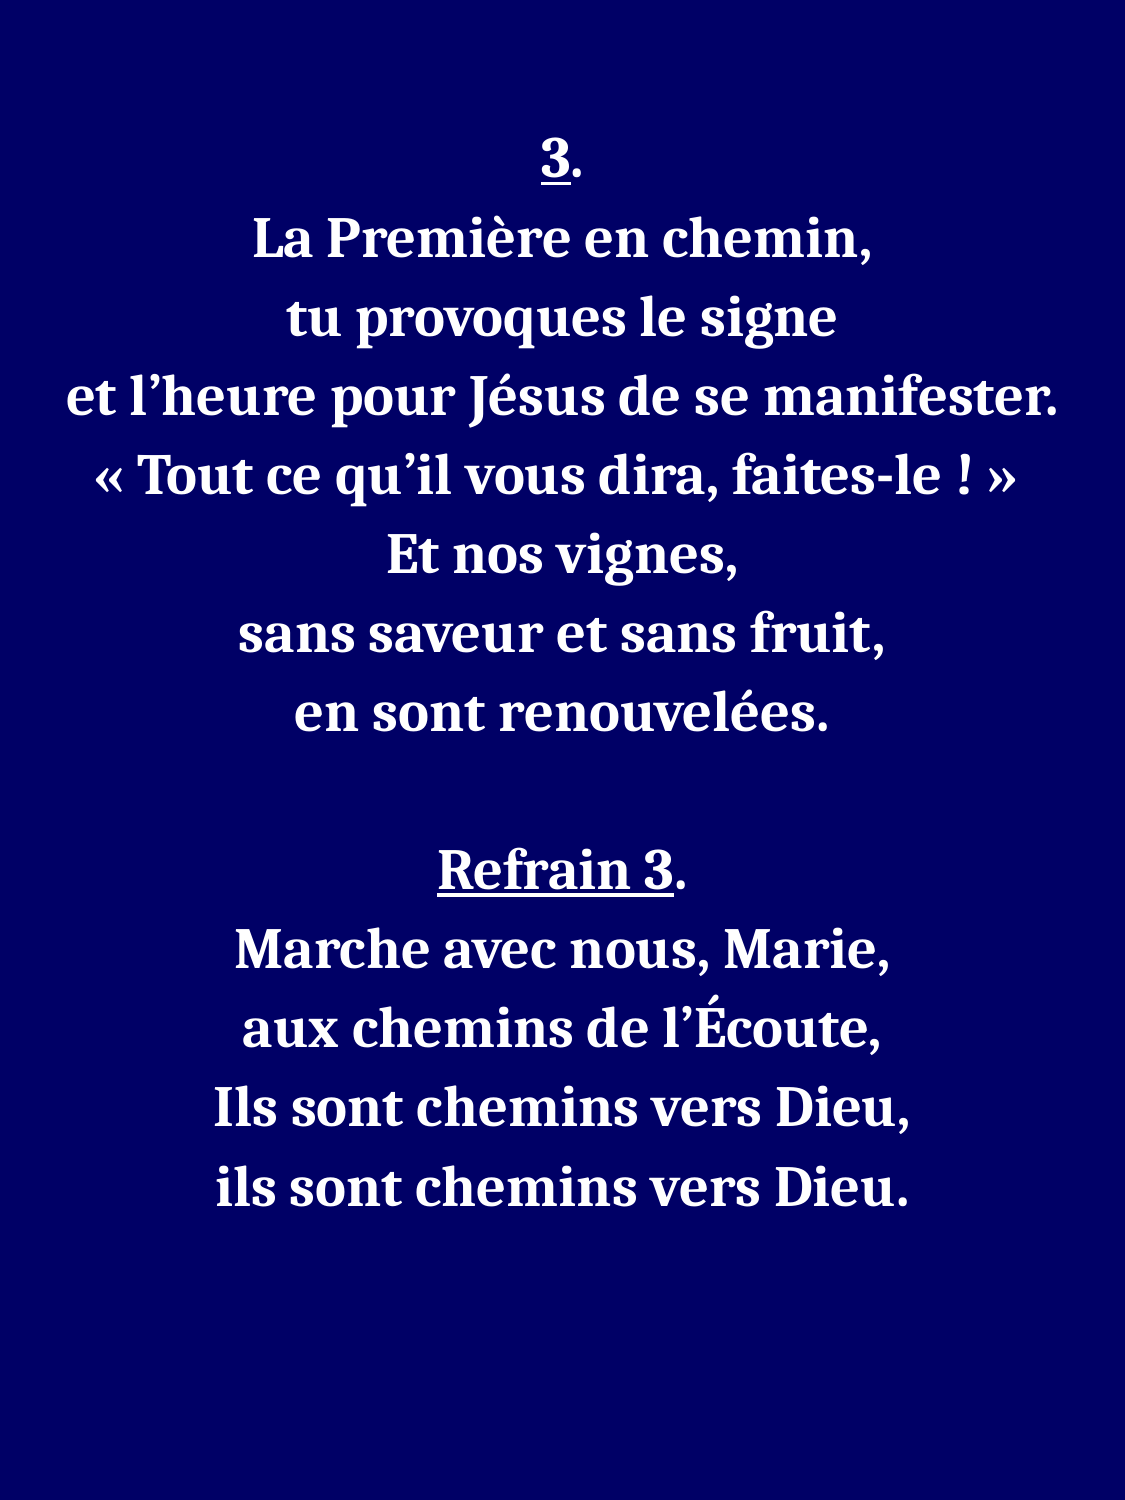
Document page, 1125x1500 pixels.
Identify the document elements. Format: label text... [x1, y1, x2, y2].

text_box 3. La Première en chemin, tu provoques le signe et l’heure pour Jésus de se manifester. « Tout ce qu’il vous dira, faites-le ! » Et nos vignes, sans saveur et sans fruit, en sont renouvelées. Refrain 3. Marche avec nous, Marie, aux chemins de l’Écoute, Ils sont chemins vers Dieu, ils sont chemins vers Dieu. [0, 112, 1125, 1500]
